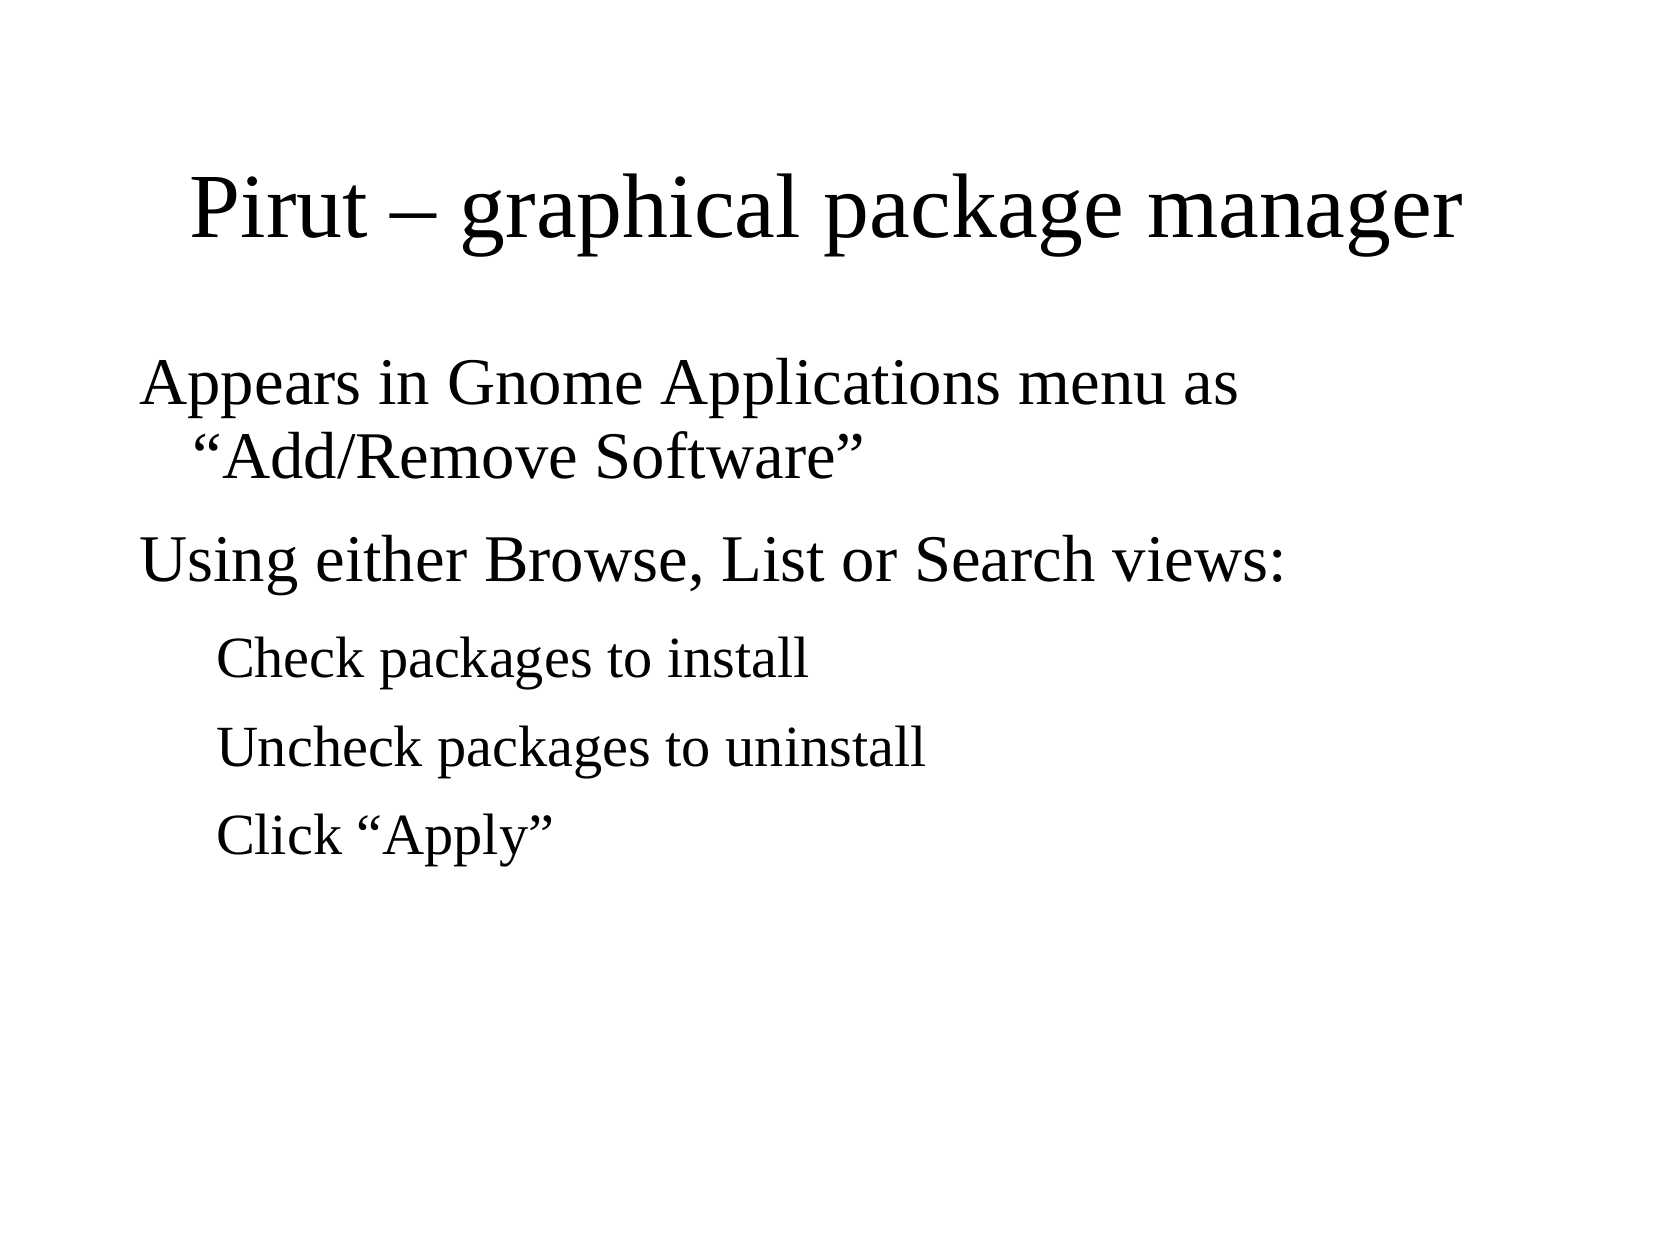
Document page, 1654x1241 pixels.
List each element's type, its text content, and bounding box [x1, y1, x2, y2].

list Appears in Gnome Applications menu as “Add/Remove Software” Using either Browse, List or Search views: Check packages to install Uncheck packages to uninstall Click “Apply” [121, 344, 1534, 1127]
title Pirut – graphical package manager [121, 102, 1534, 311]
